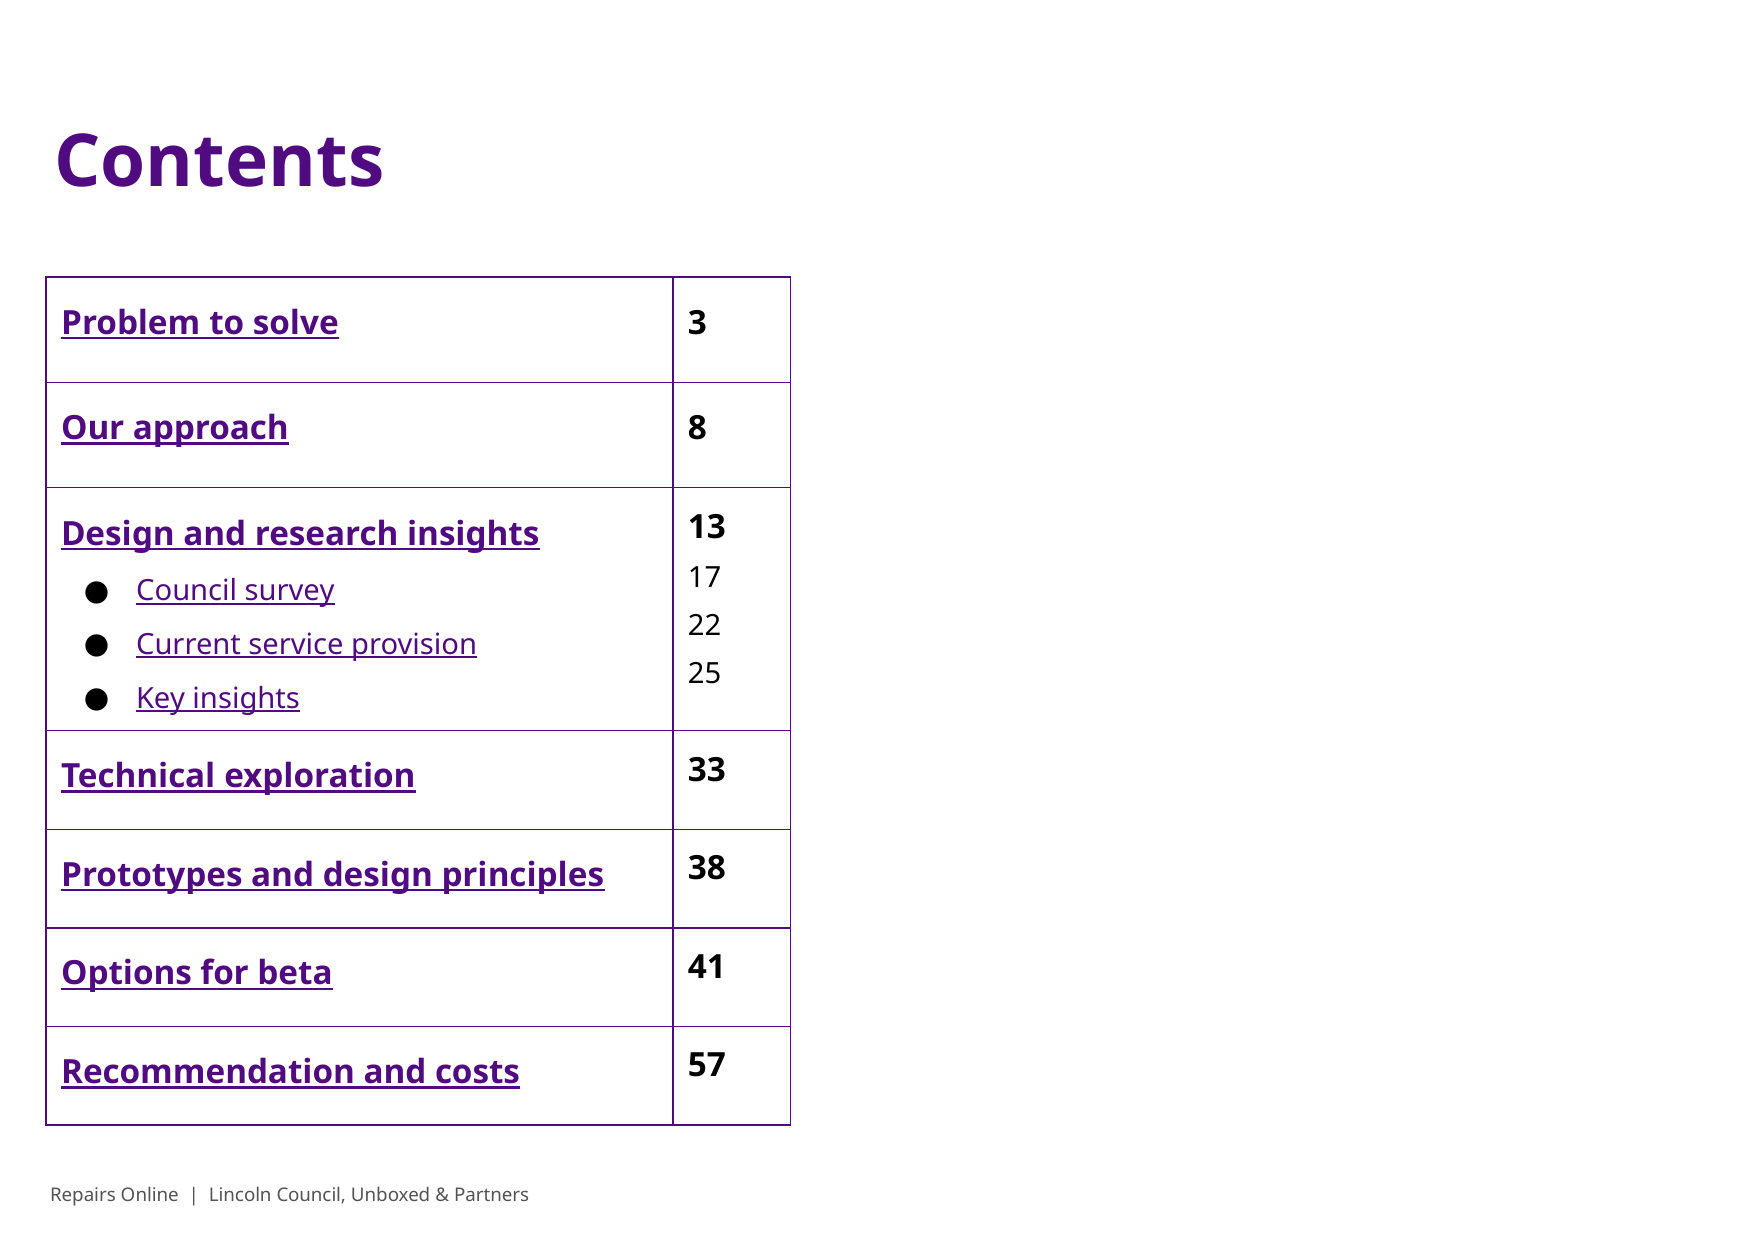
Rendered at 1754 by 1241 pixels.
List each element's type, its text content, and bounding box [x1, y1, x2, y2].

table_cell 41 [674, 929, 790, 1026]
table_cell Technical exploration [47, 731, 672, 829]
table_header 3 [674, 278, 790, 382]
table_cell Design and research insights Council survey Current service provision Key insights [47, 488, 672, 730]
table_header Problem to solve [47, 278, 672, 382]
table_cell Recommendation and costs [47, 1027, 672, 1124]
table_cell 8 [674, 383, 790, 487]
table_cell 13 17 22 25 [674, 488, 790, 730]
table_cell 33 [674, 731, 790, 829]
title Contents [35, 94, 1605, 1074]
table_cell Options for beta [47, 929, 672, 1026]
table_cell Prototypes and design principles [47, 830, 672, 927]
table_cell Our approach [47, 383, 672, 487]
table_cell 38 [674, 830, 790, 927]
table_cell 57 [674, 1027, 790, 1124]
